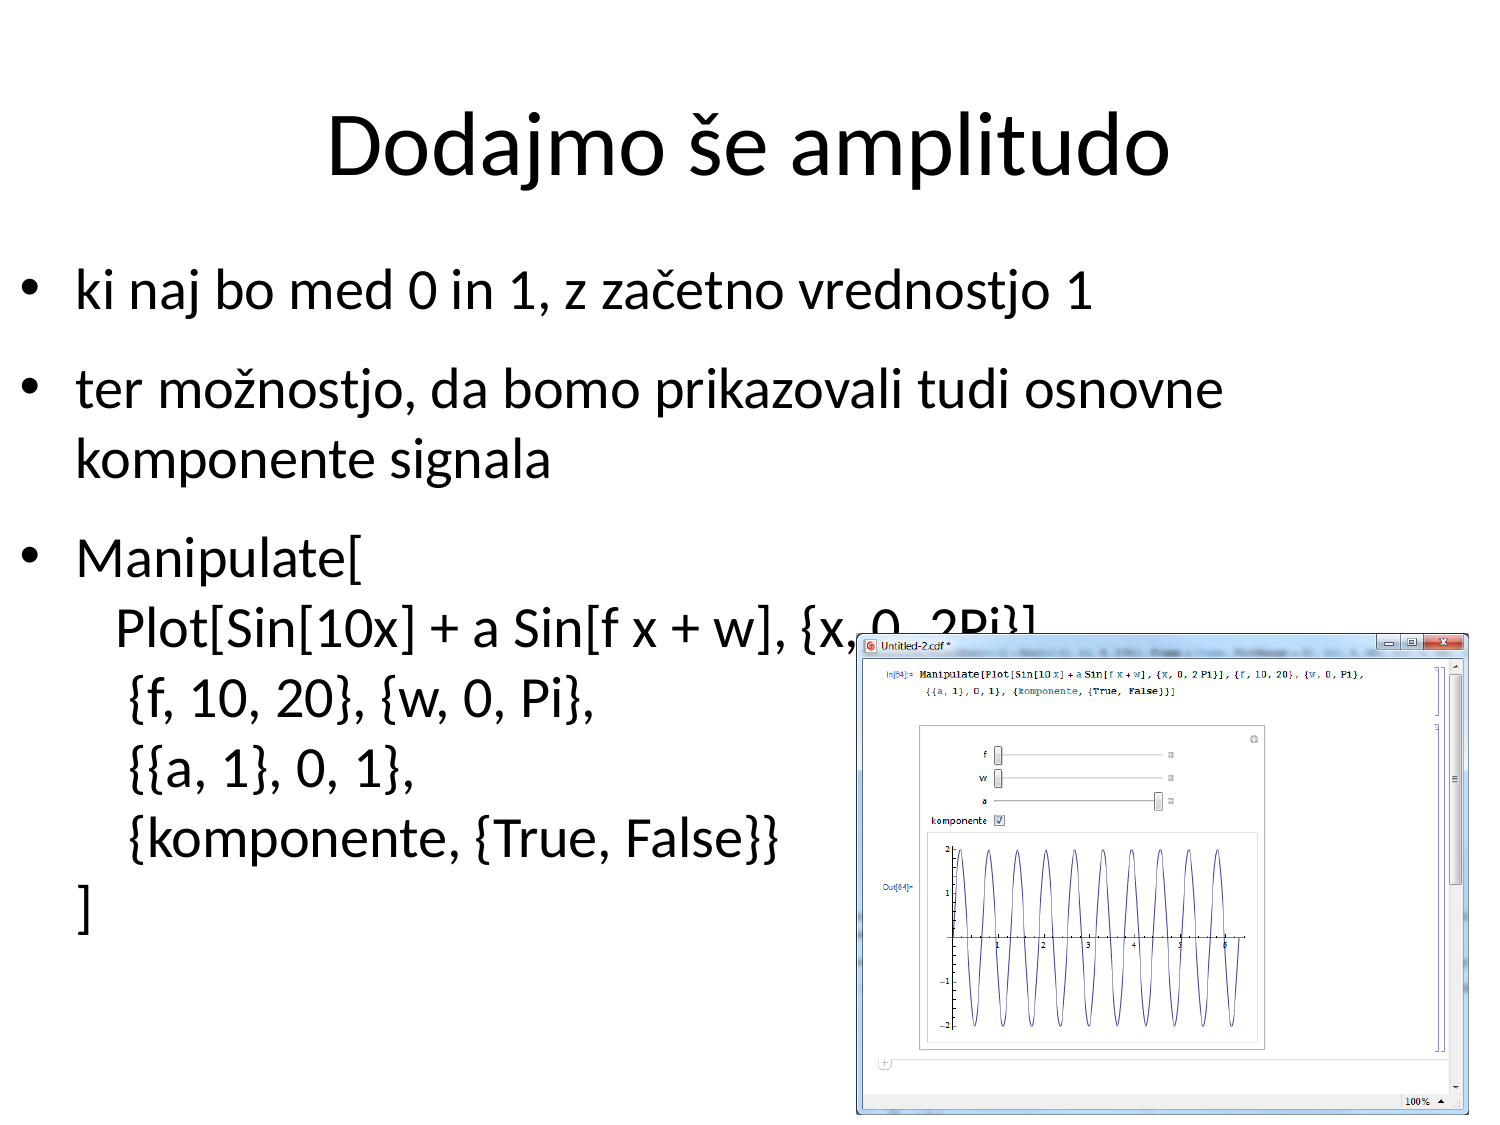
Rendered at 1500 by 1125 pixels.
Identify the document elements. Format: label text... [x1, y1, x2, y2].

picture [856, 633, 1469, 1115]
list ki naj bo med 0 in 1, z začetno vrednostjo 1 ter možnostjo, da bomo prikazovali tudi osnovne komponente signala Manipulate[ Plot[Sin[10x] + a Sin[f x + w], {x, 0, 2Pi}], {f, 10, 20}, {w, 0, Pi}, {{a, 1}, 0, 1}, {komponente, {True, False}} ] [4, 243, 1355, 986]
title Dodajmo še amplitudo [75, 45, 1425, 233]
